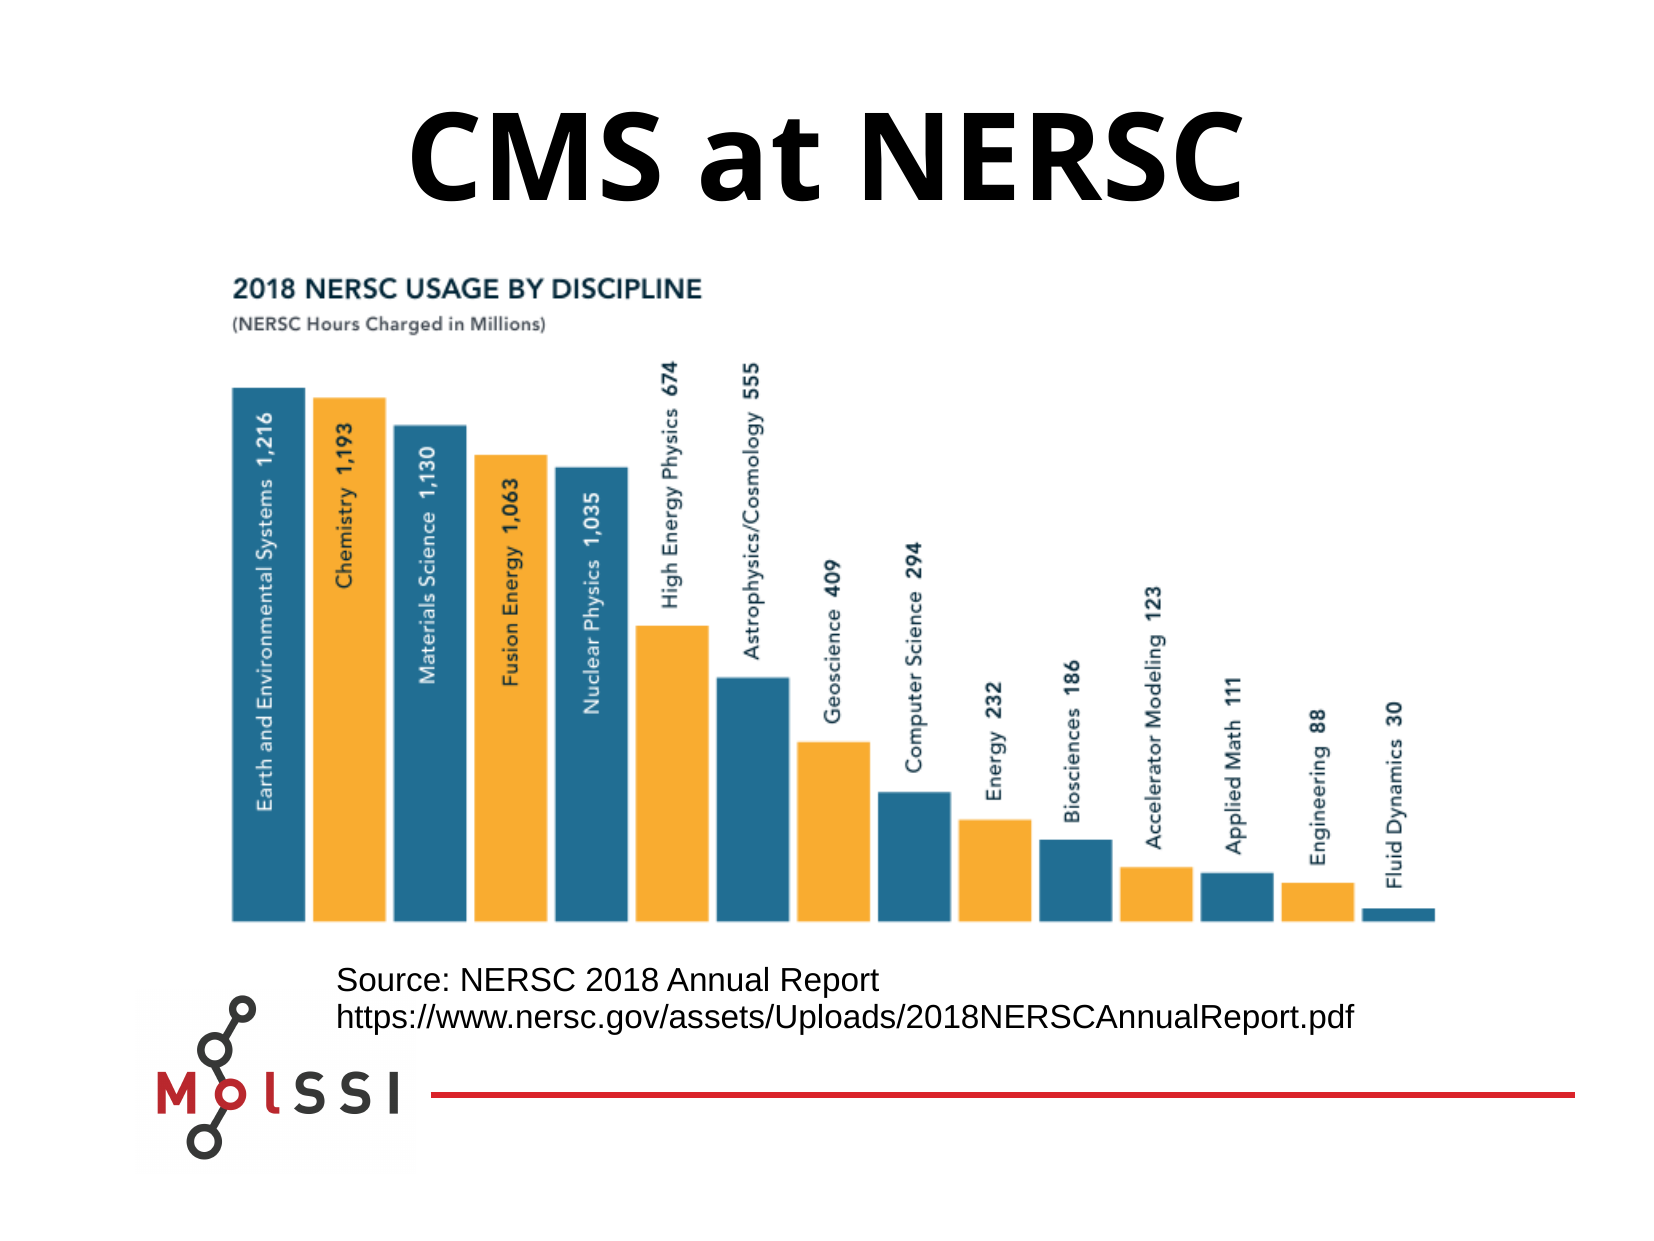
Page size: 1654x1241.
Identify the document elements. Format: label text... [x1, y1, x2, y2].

title CMS at NERSC [82, 49, 1571, 257]
picture [135, 989, 416, 1174]
text_box Source: NERSC 2018 Annual Report https://www.nersc.gov/assets/Uploads/2018NERSCAnnualReport.pdf [321, 954, 1372, 1073]
picture [205, 254, 1448, 955]
